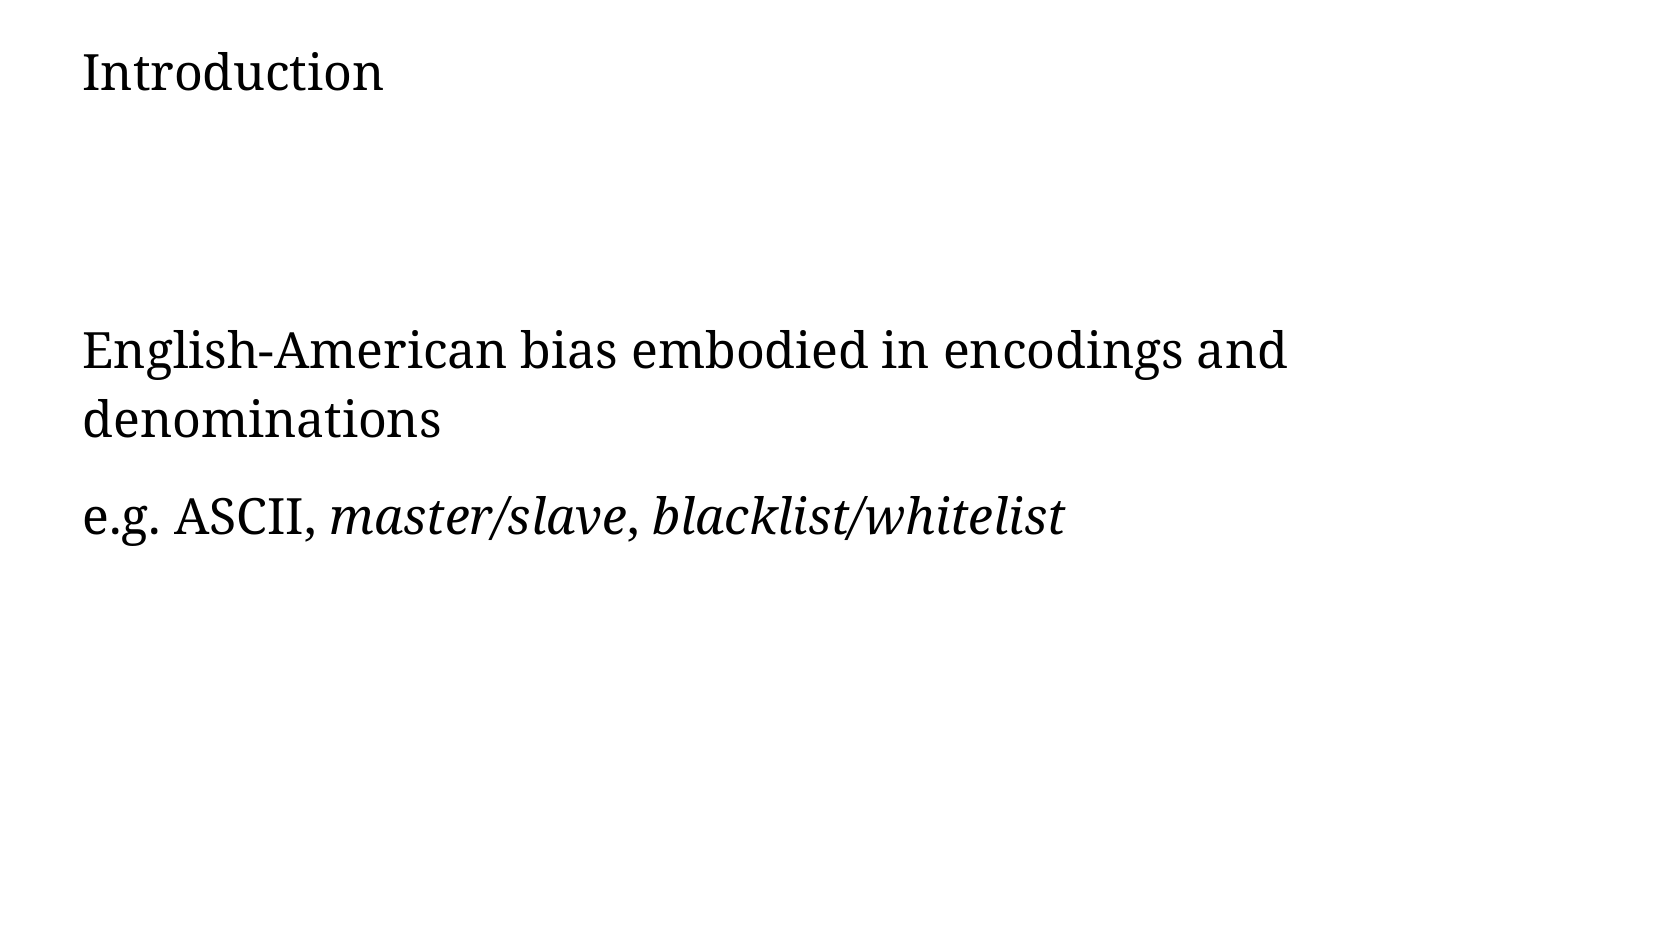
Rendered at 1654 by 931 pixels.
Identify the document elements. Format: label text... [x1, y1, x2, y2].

title Introduction [82, 37, 1571, 193]
list English-American bias embodied in encodings and denominations e.g. ASCII, master/slave, blacklist/whitelist [82, 217, 1571, 713]
